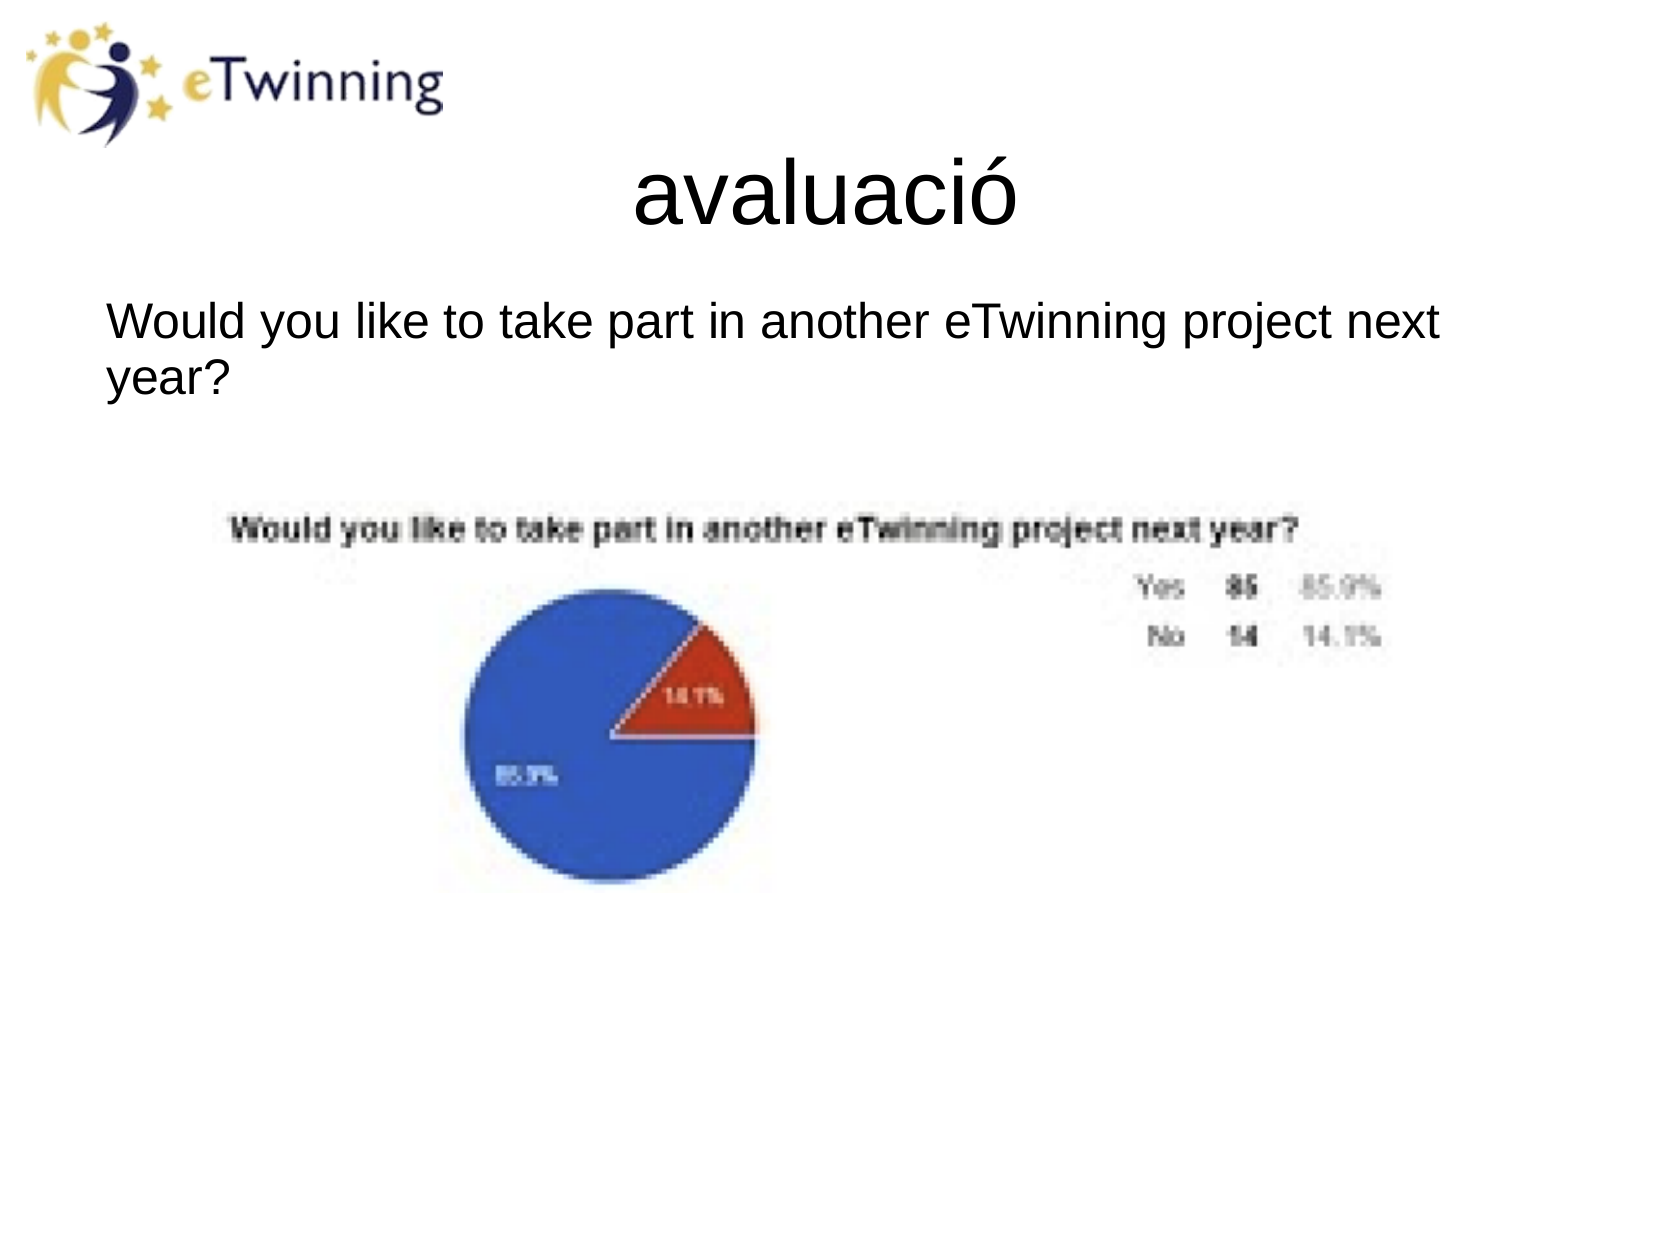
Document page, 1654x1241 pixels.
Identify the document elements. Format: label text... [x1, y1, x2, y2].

subtitle Would you like to take part in another eTwinning project next year? [106, 293, 1524, 461]
picture [212, 484, 1400, 893]
picture [26, 20, 443, 148]
title avaluació [82, 136, 1571, 249]
